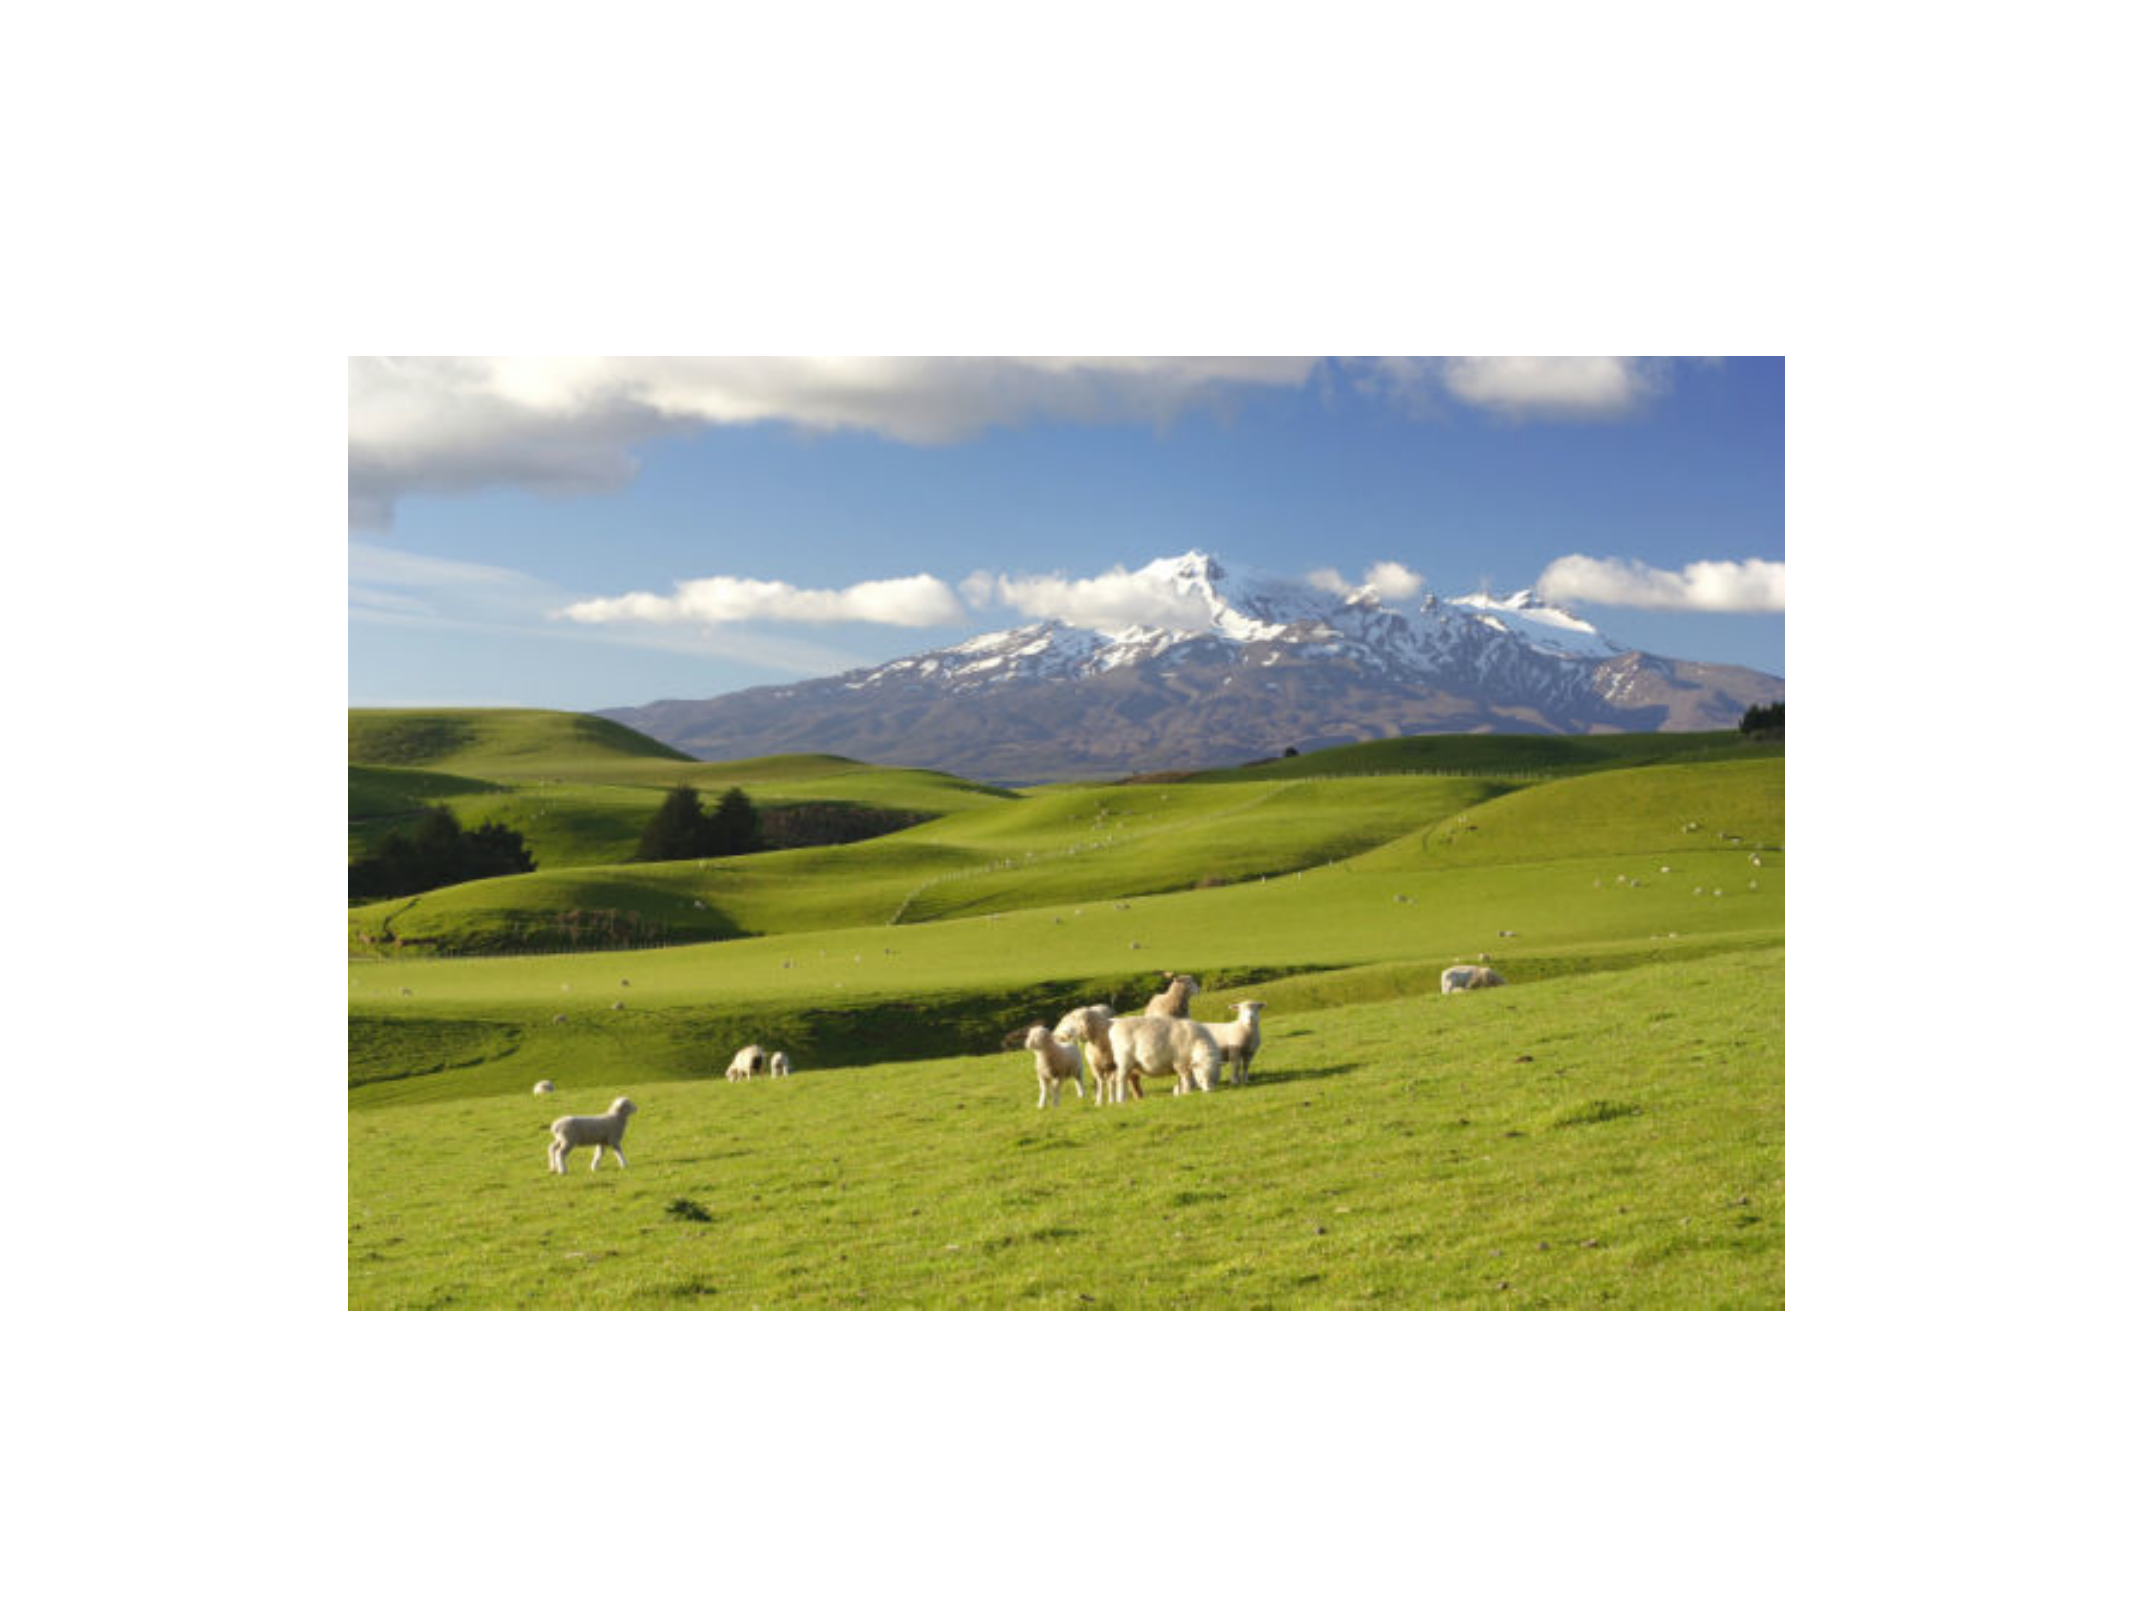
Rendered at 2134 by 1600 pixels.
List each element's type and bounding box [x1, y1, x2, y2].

picture [348, 356, 1785, 1311]
